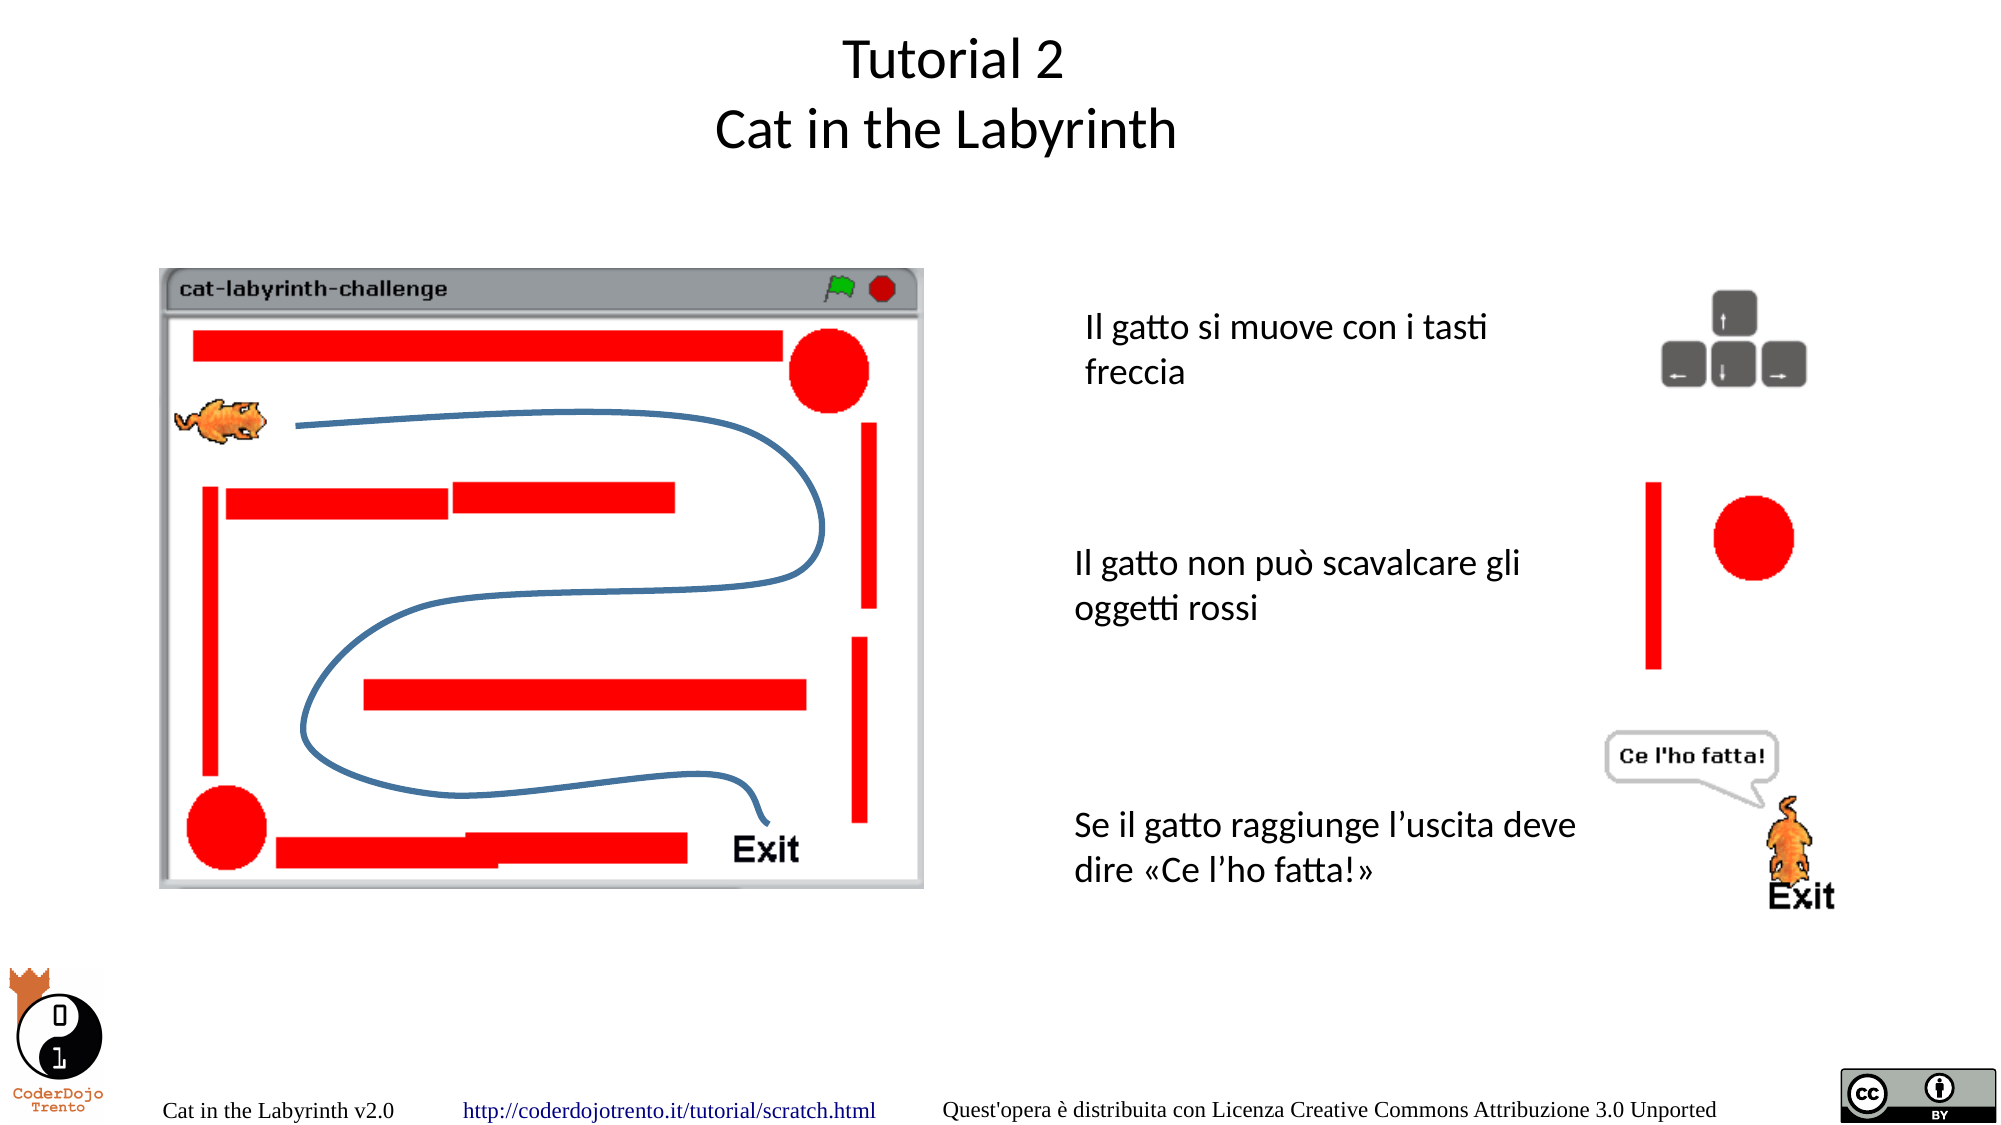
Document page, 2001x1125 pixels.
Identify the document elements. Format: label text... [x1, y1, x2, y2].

picture [1655, 266, 1822, 401]
picture [1711, 493, 1810, 584]
text_box Il gatto si muove con i tasti freccia [1070, 294, 1608, 400]
text_box Tutorial 2 Cat in the Labyrinth [701, 13, 1207, 169]
text_box Quest'opera è distribuita con Licenza Creative Commons Attribuzione 3.0 Unported [922, 1090, 1810, 1125]
picture [9, 968, 104, 1122]
picture [1594, 710, 1847, 917]
text_box http://coderdojotrento.it/tutorial/scratch.html [448, 1090, 922, 1125]
text_box Il gatto non può scavalcare gli oggetti rossi [1059, 530, 1598, 636]
text_box Se il gatto raggiunge l’uscita deve dire «Ce l’ho fatta!» [1059, 793, 1598, 898]
picture [1840, 1068, 1997, 1123]
picture [159, 268, 924, 890]
text_box Cat in the Labyrinth v2.0 [147, 1090, 431, 1125]
picture [1624, 473, 1682, 676]
